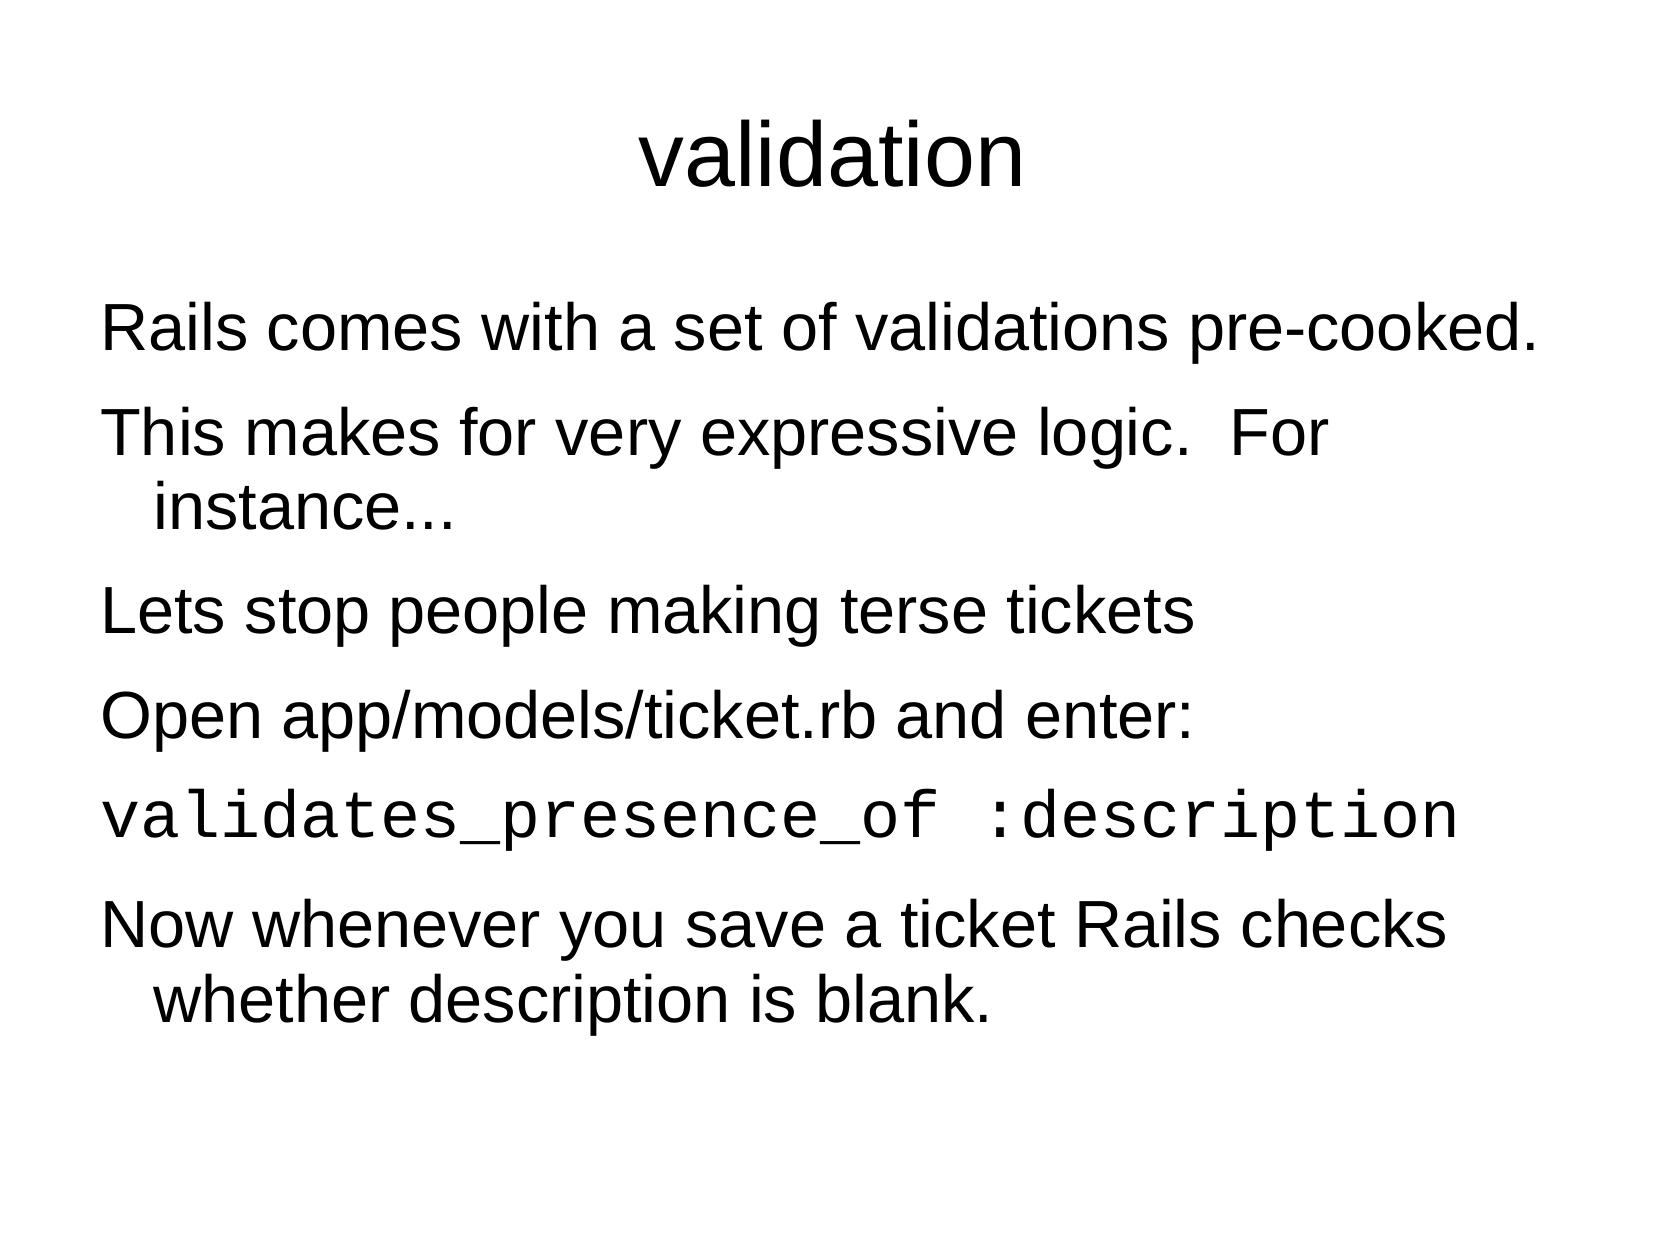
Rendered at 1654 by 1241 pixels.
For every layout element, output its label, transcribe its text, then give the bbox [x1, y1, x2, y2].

list Rails comes with a set of validations pre-cooked. This makes for very expressive logic. For instance... Lets stop people making terse tickets Open app/models/ticket.rb and enter: validates_presence_of :description Now whenever you save a ticket Rails checks whether description is blank. [82, 290, 1571, 1119]
title validation [88, 59, 1577, 252]
